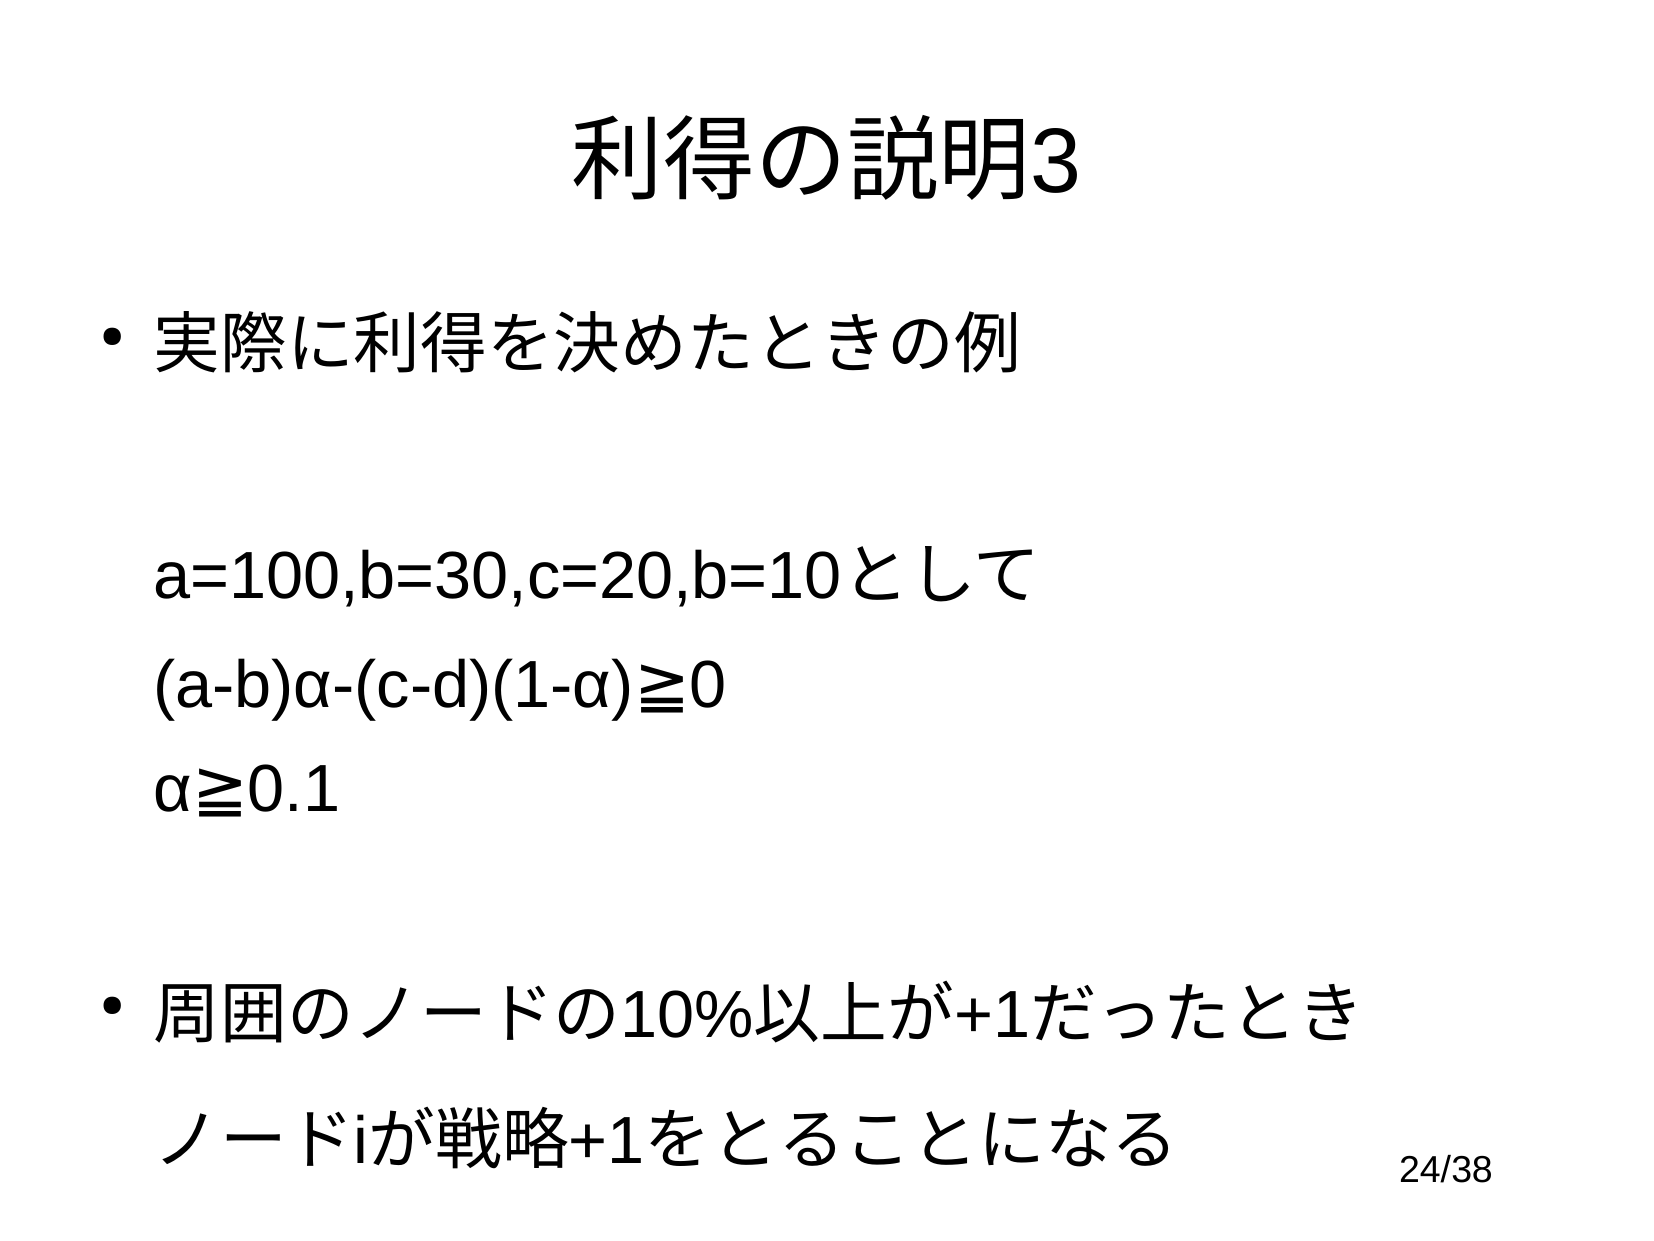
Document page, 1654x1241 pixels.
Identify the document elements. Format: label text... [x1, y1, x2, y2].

list 実際に利得を決めたときの例 a=100,b=30,c=20,b=10として (a-b)α-(c-d)(1-α)≧0 α≧0.1 周囲のノードの10%以上が+1だったとき ノードiが戦略+1をとることになる [82, 290, 1571, 1166]
title 利得の説明3 [82, 49, 1571, 257]
text_box <番号>/38 [1413, 1140, 1608, 1211]
